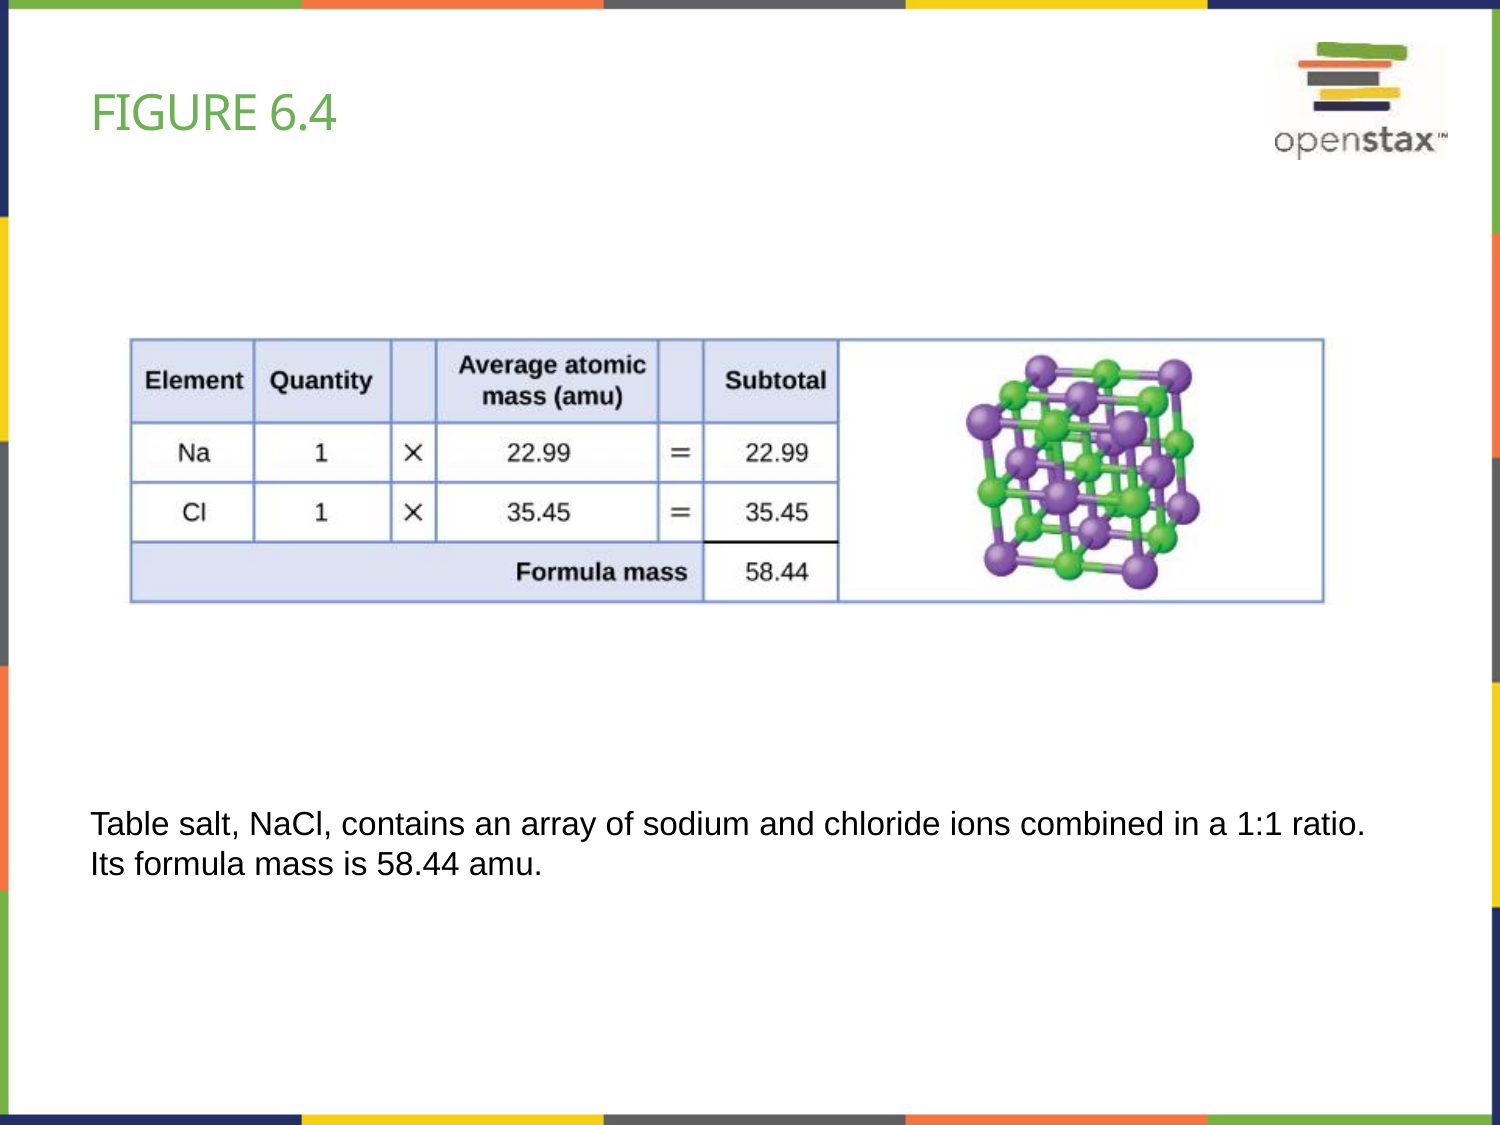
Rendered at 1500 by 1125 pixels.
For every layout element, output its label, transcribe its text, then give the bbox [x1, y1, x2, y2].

picture [0, 0, 1500, 1125]
title Figure 6.4 [75, 39, 1398, 148]
list Table salt, NaCl, contains an array of sodium and chloride ions combined in a 1:1 ratio. Its formula mass is 58.44 amu. [75, 794, 1398, 986]
